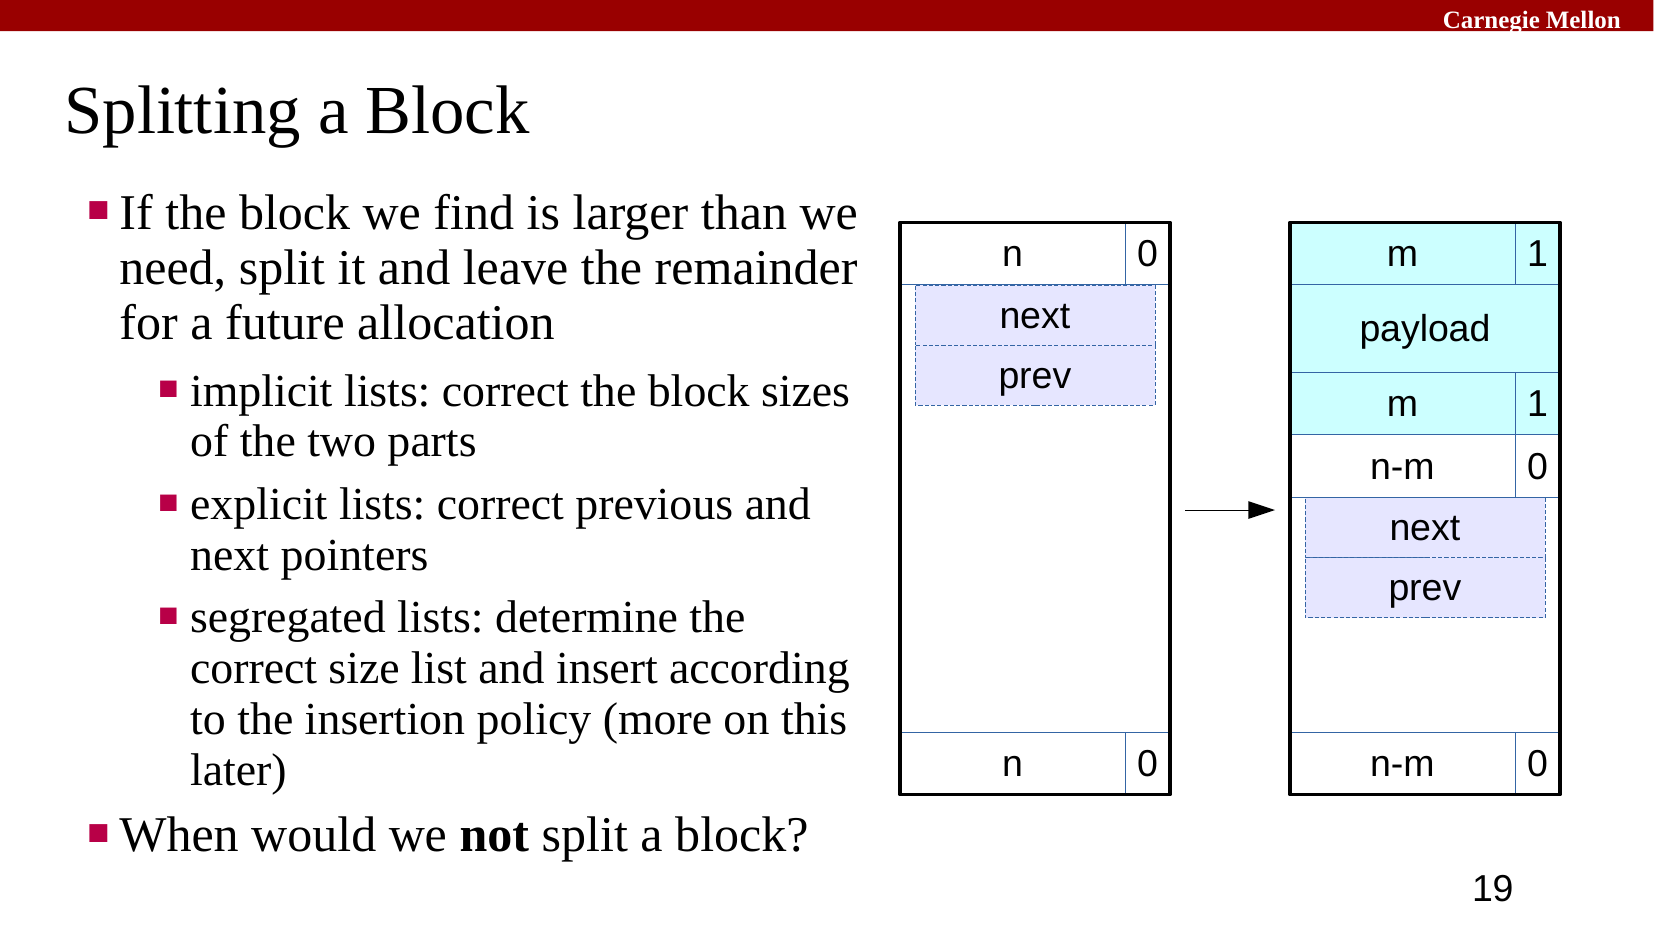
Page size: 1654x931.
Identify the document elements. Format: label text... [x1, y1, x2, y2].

text_box m [1292, 224, 1515, 284]
text_box 0 [1125, 224, 1168, 285]
text_box next [1305, 498, 1546, 557]
text_box prev [1305, 557, 1546, 618]
text_box 0 [1125, 732, 1168, 793]
text_box payload [1292, 284, 1558, 373]
text_box n [902, 224, 1125, 285]
title Splitting a Block [64, 58, 1576, 163]
text_box next [915, 285, 1156, 345]
text_box prev [915, 345, 1156, 406]
text_box 0 [1515, 434, 1558, 498]
text_box 1 [1515, 373, 1558, 434]
text_box n-m [1292, 434, 1515, 498]
list If the block we find is larger than we need, split it and leave the remainder for a future allocation implicit lists: correct the block sizes of the two parts explicit lists: correct previous and next pointers segregated lists: determine the correct size list and insert according to the insertion policy (more on this later) When would we not split a block? [71, 184, 871, 901]
text_box 1 [1515, 224, 1558, 284]
text_box 0 [1515, 732, 1558, 793]
text_box n [902, 732, 1125, 793]
text_box n-m [1292, 732, 1515, 793]
text_box m [1292, 373, 1515, 434]
